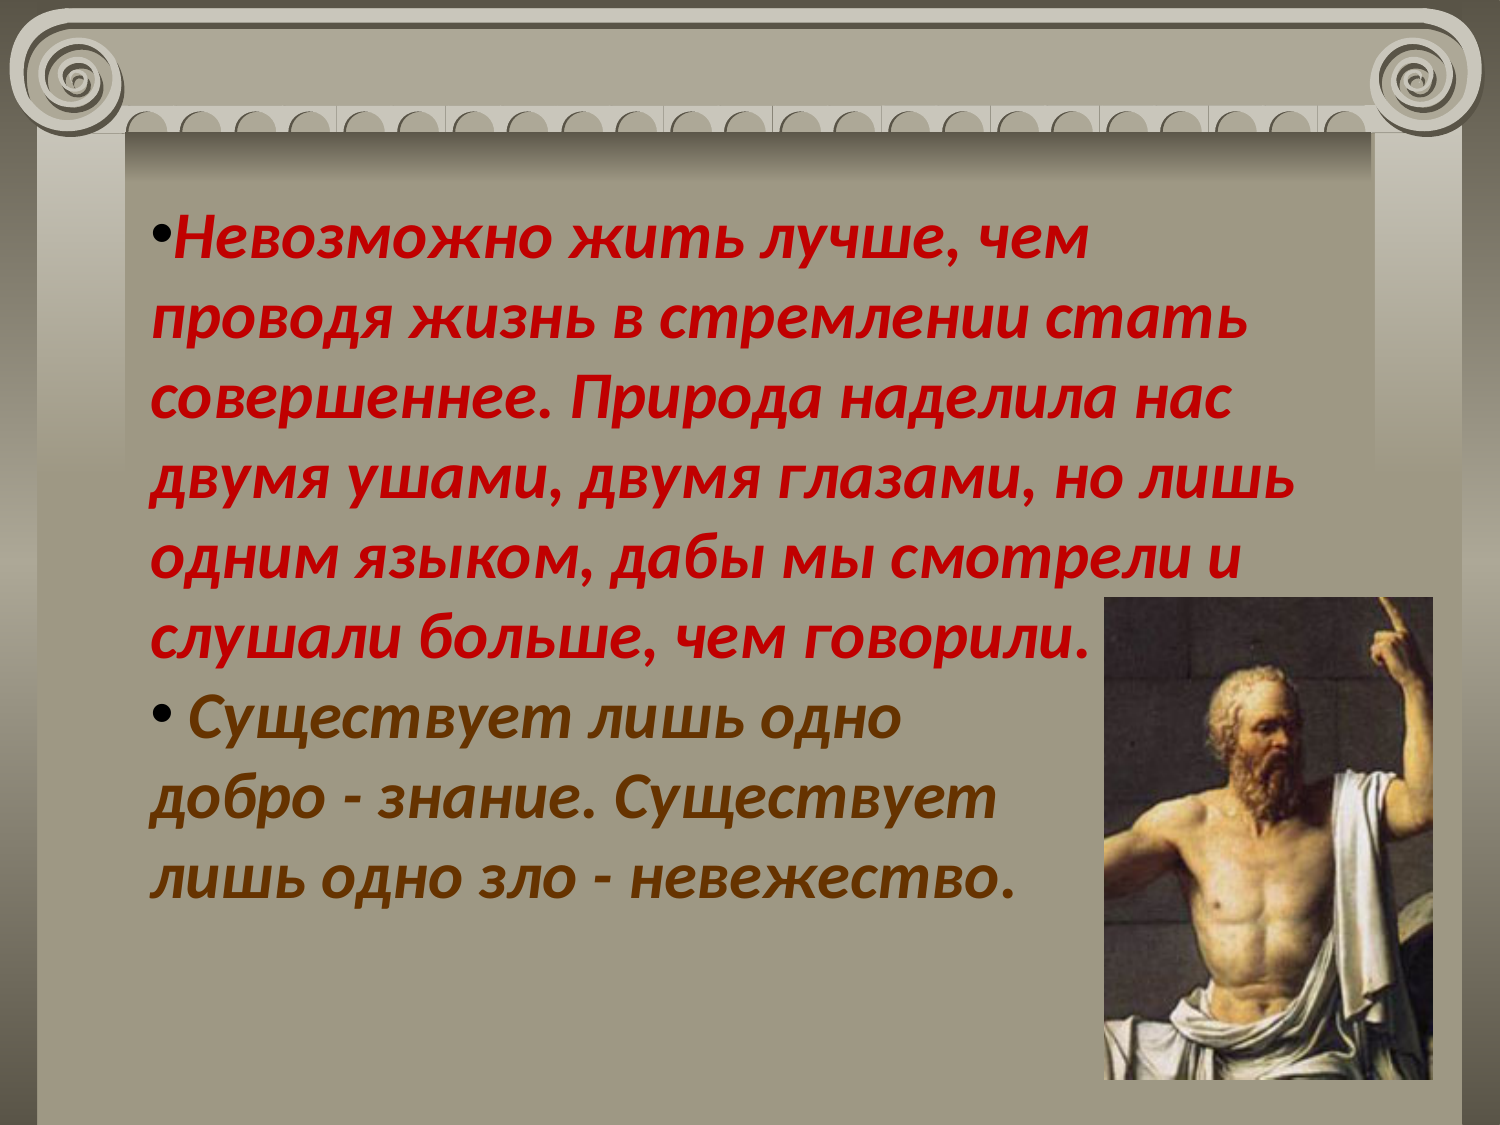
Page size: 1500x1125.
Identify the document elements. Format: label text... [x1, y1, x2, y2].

text_box Невозможно жить лучше, чем проводя жизнь в стремлении стать совершеннее. Природа наделила нас двумя ушами, двумя глазами, но лишь одним языком, дабы мы смотрели и слушали больше, чем говорили. Существует лишь одно добро - знание. Существует лишь одно зло - невежество. [135, 184, 1365, 1000]
picture [1104, 597, 1433, 1080]
